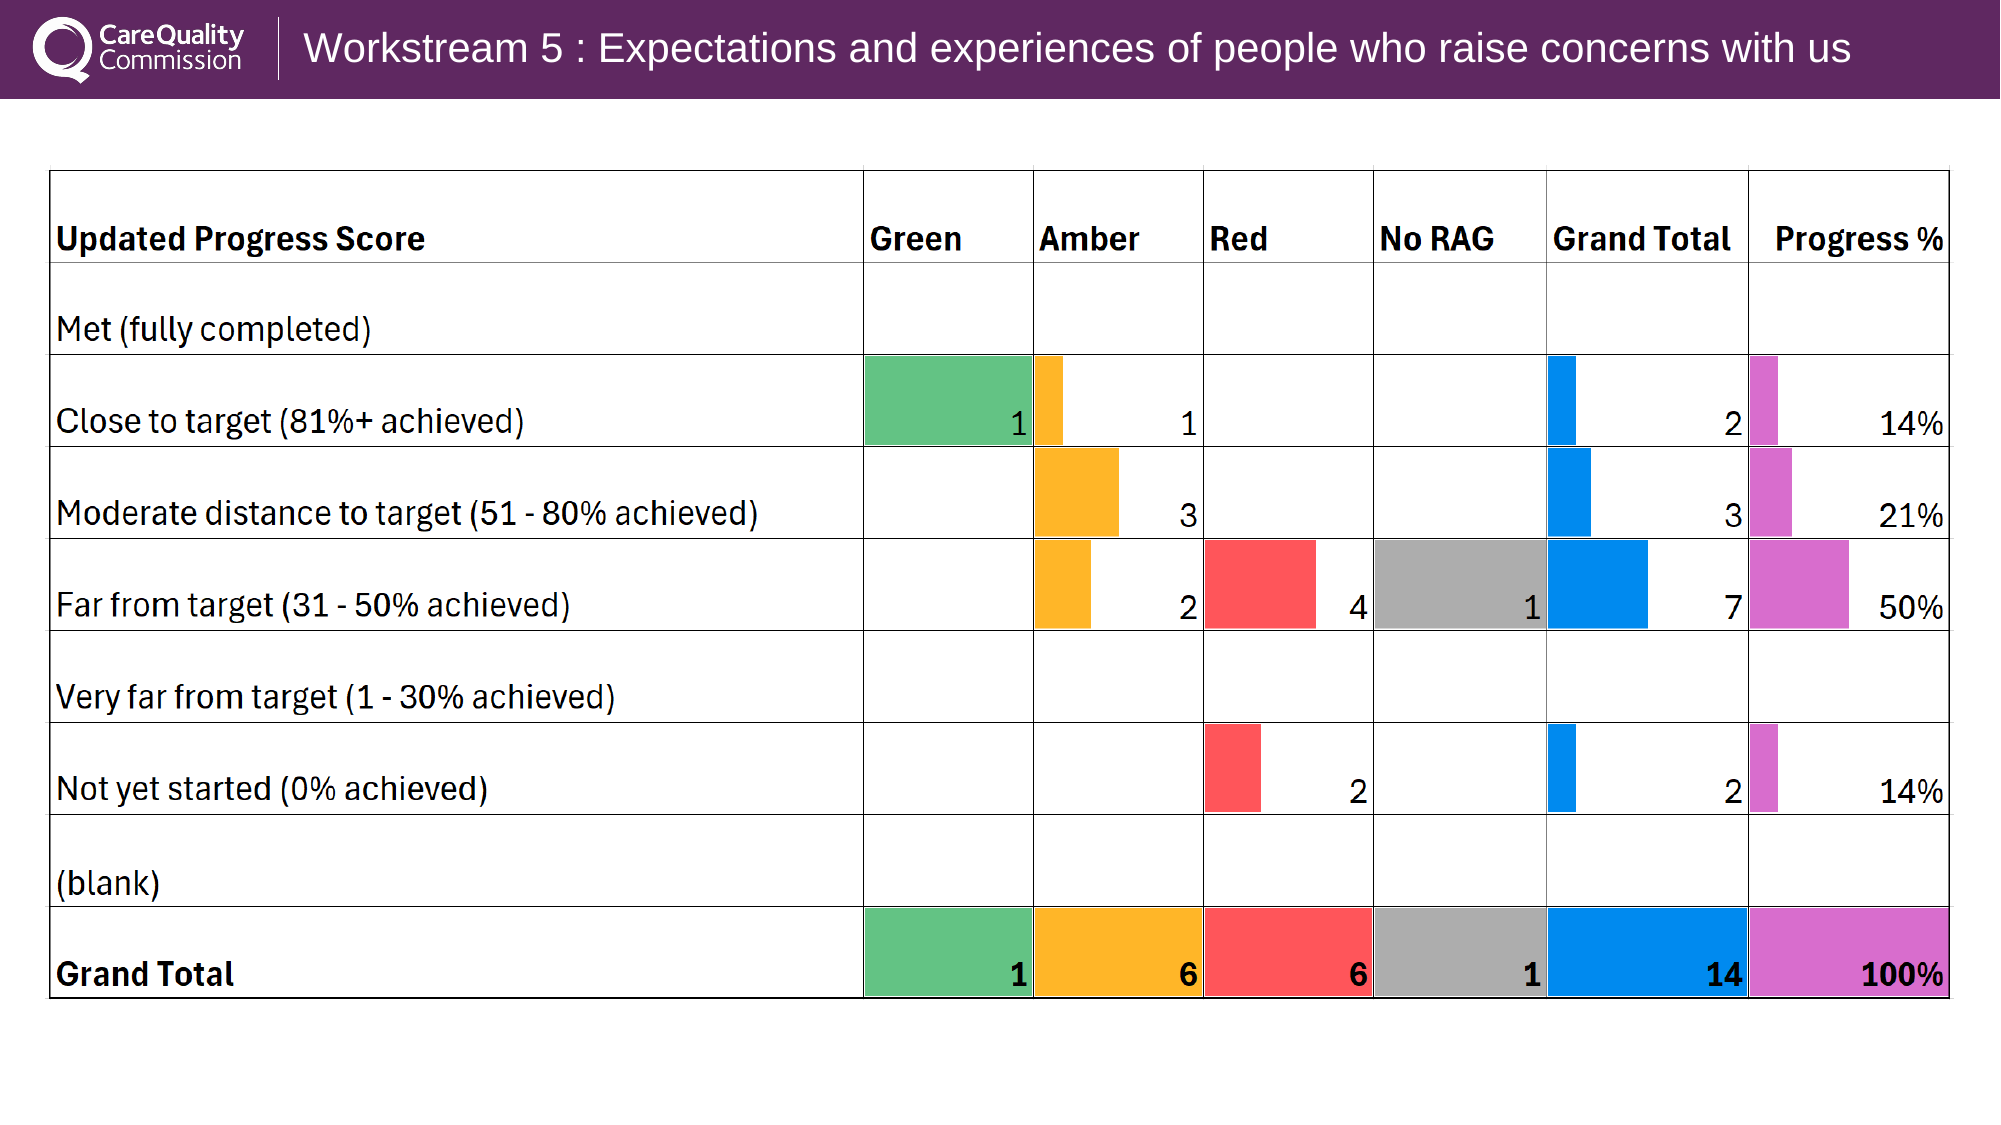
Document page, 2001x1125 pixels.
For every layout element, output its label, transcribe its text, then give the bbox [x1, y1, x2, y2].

picture [45, 165, 1954, 1000]
text_box Workstream 5 : Expectations and experiences of people who raise concerns with us [288, 13, 1878, 80]
text_box [0, 0, 2000, 99]
picture [32, 16, 245, 84]
